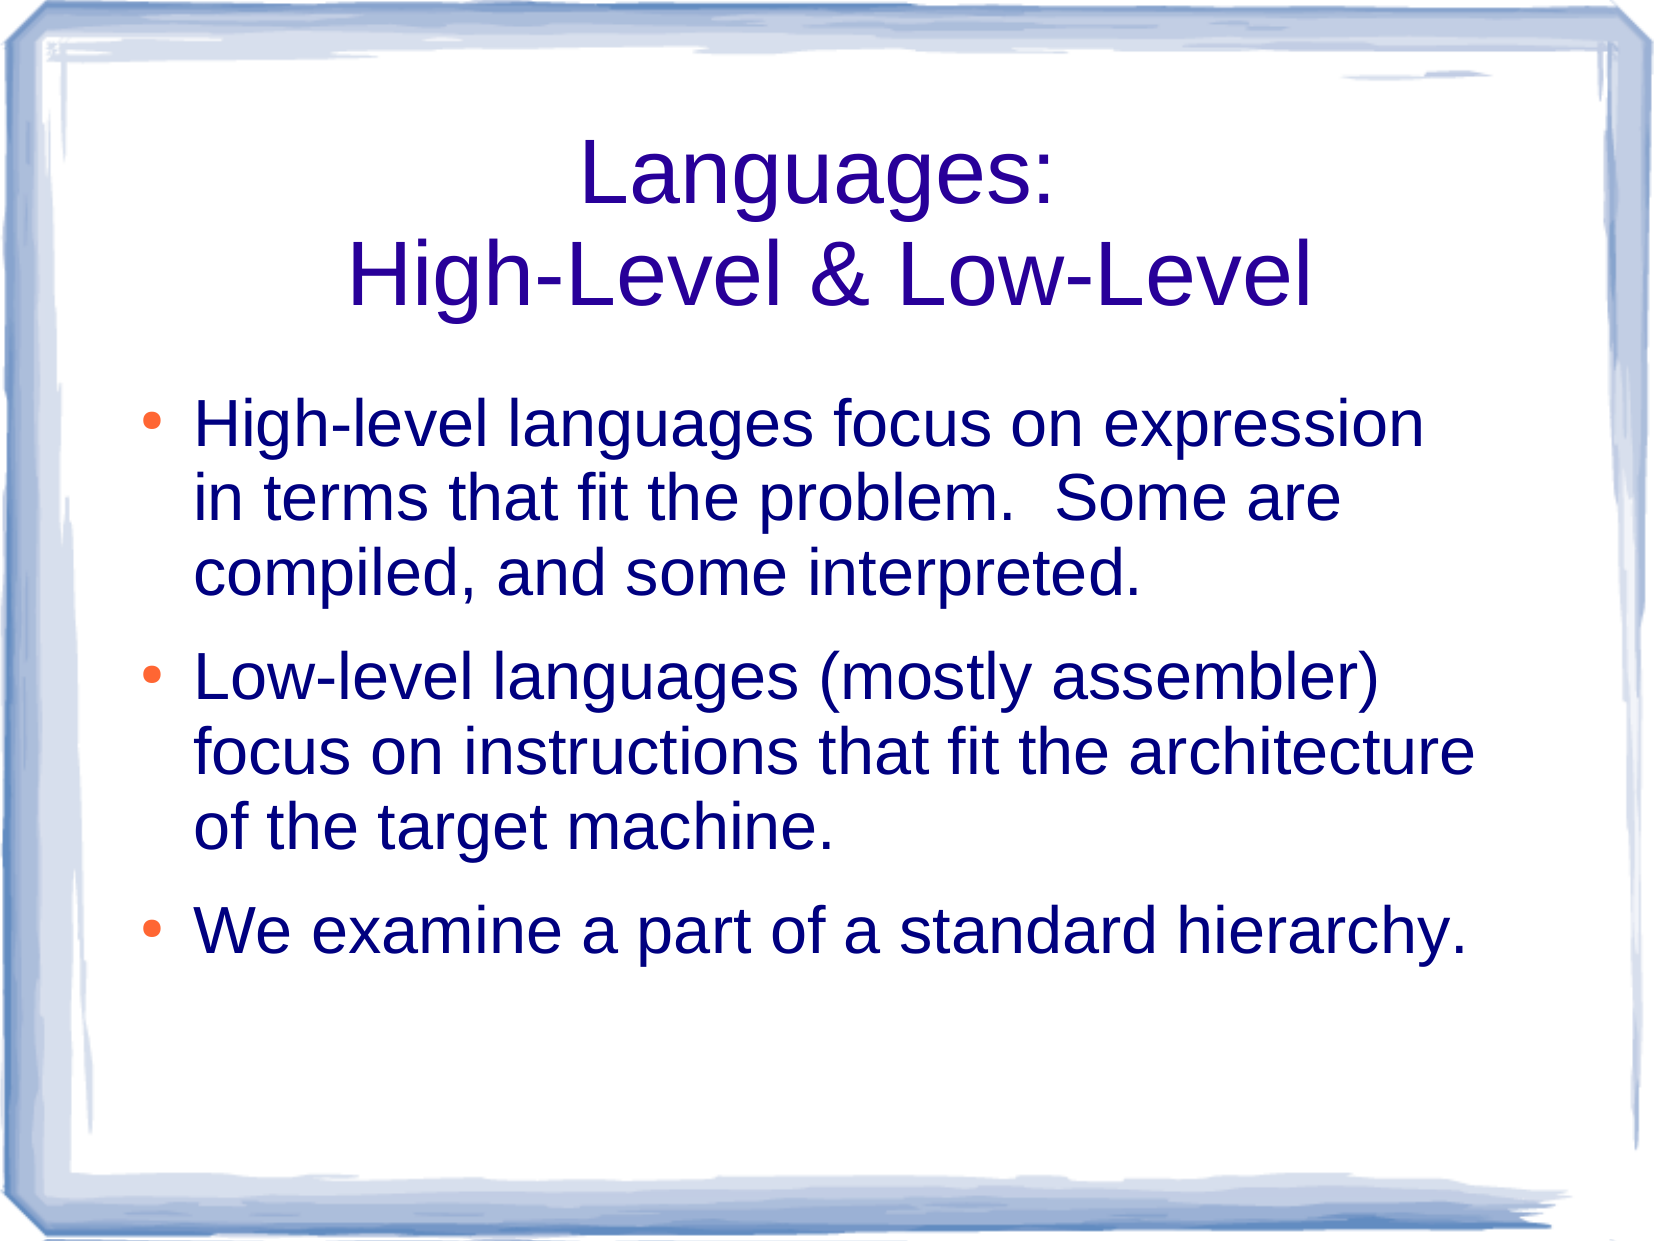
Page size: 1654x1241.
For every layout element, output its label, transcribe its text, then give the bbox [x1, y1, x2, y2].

list High-level languages focus on expression in terms that fit the problem. Some are compiled, and some interpreted. Low-level languages (mostly assembler) focus on instructions that fit the architecture of the target machine. We examine a part of a standard hierarchy. [122, 385, 1576, 1051]
title Languages: High-Level & Low-Level [86, 107, 1576, 338]
picture [0, 0, 1654, 1241]
